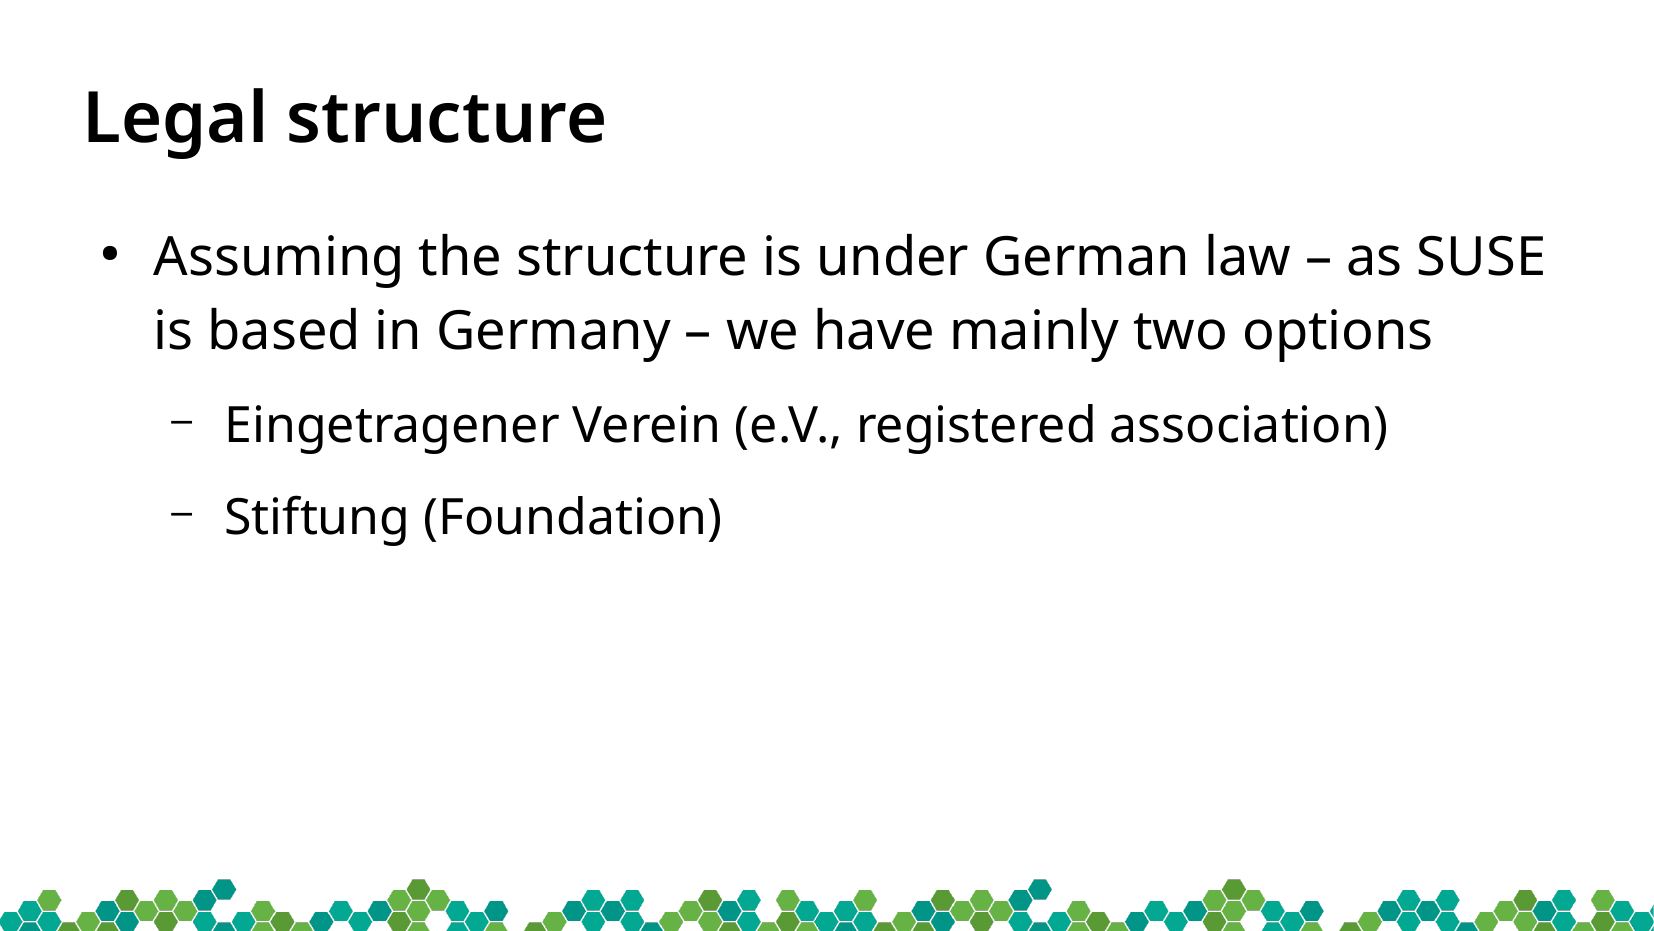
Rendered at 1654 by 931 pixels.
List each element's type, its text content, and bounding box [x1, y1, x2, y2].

list Assuming the structure is under German law – as SUSE is based in Germany – we have mainly two options Eingetragener Verein (e.V., registered association) Stiftung (Foundation) [82, 217, 1571, 758]
picture [0, 871, 1654, 931]
title Legal structure [82, 37, 1571, 193]
